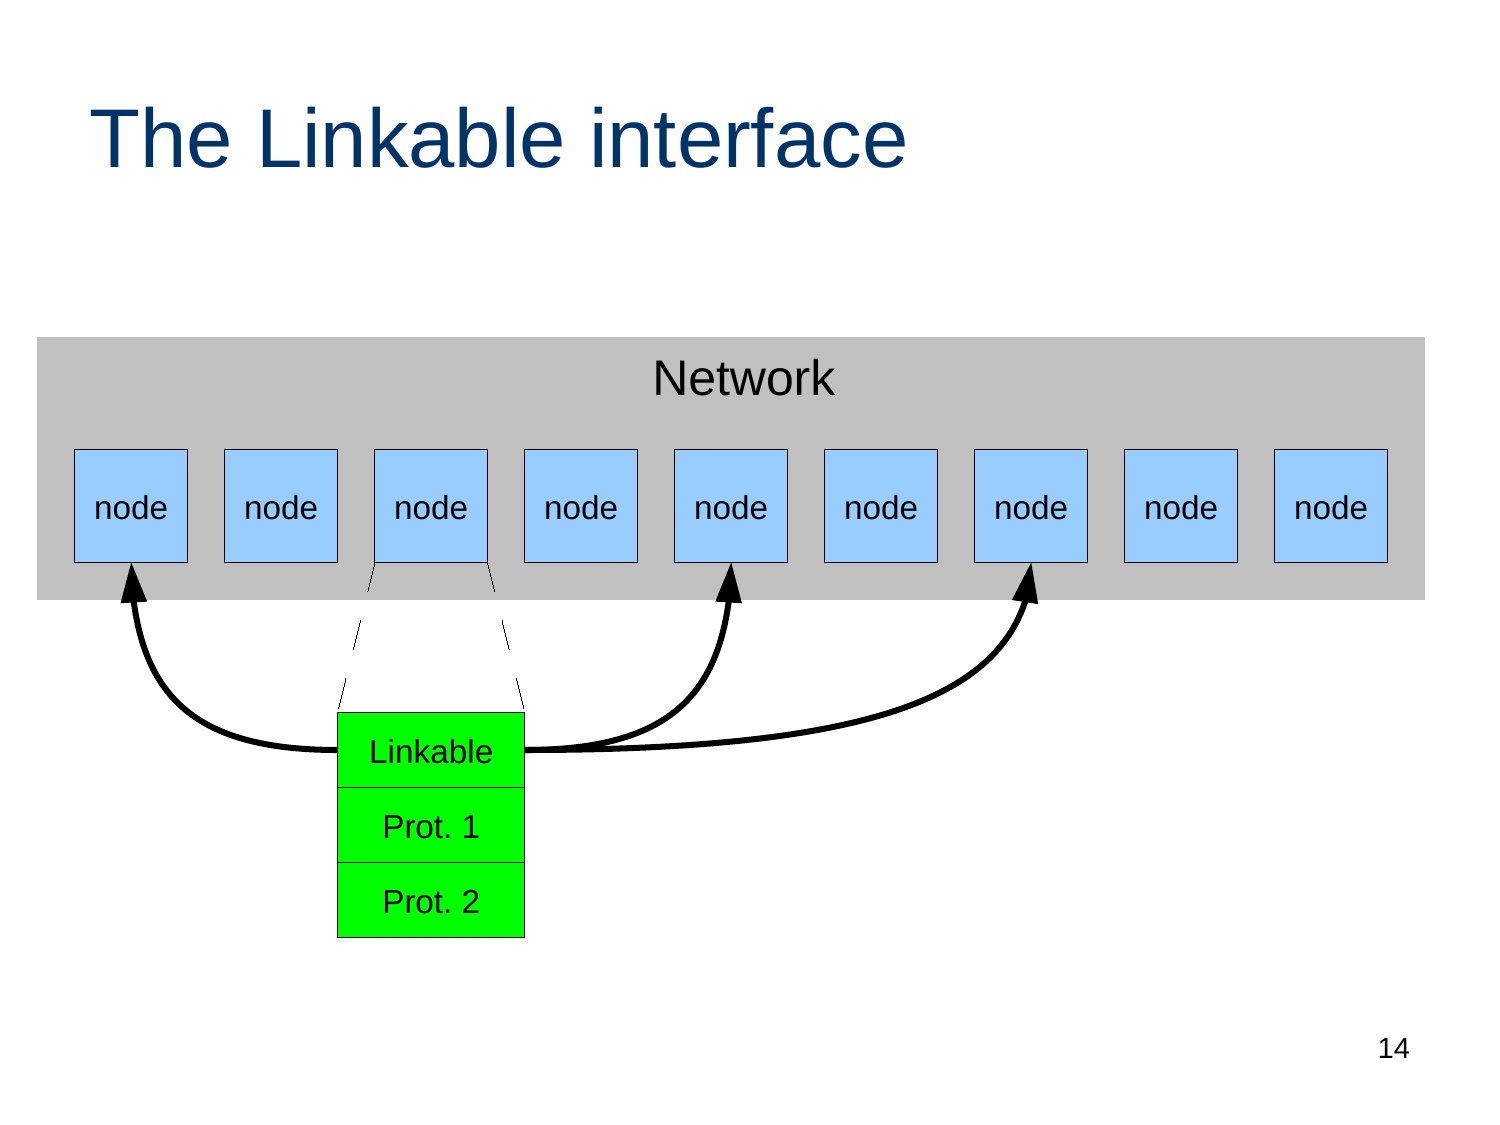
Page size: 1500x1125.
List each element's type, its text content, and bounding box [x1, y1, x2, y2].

text_box node [974, 449, 1088, 563]
text_box node [374, 449, 488, 563]
text_box node [824, 449, 938, 563]
text_box node [674, 449, 788, 563]
text_box Prot. 2 [337, 862, 525, 938]
text_box [37, 337, 1425, 600]
text_box node [1124, 449, 1238, 563]
text_box node [224, 449, 338, 563]
text_box Prot. 1 [337, 787, 525, 862]
title The Linkable interface [75, 44, 1425, 233]
text_box node [524, 449, 638, 563]
text_box Network [637, 337, 851, 413]
text_box node [74, 449, 188, 563]
text_box Linkable [337, 712, 525, 787]
text_box node [1274, 449, 1388, 563]
